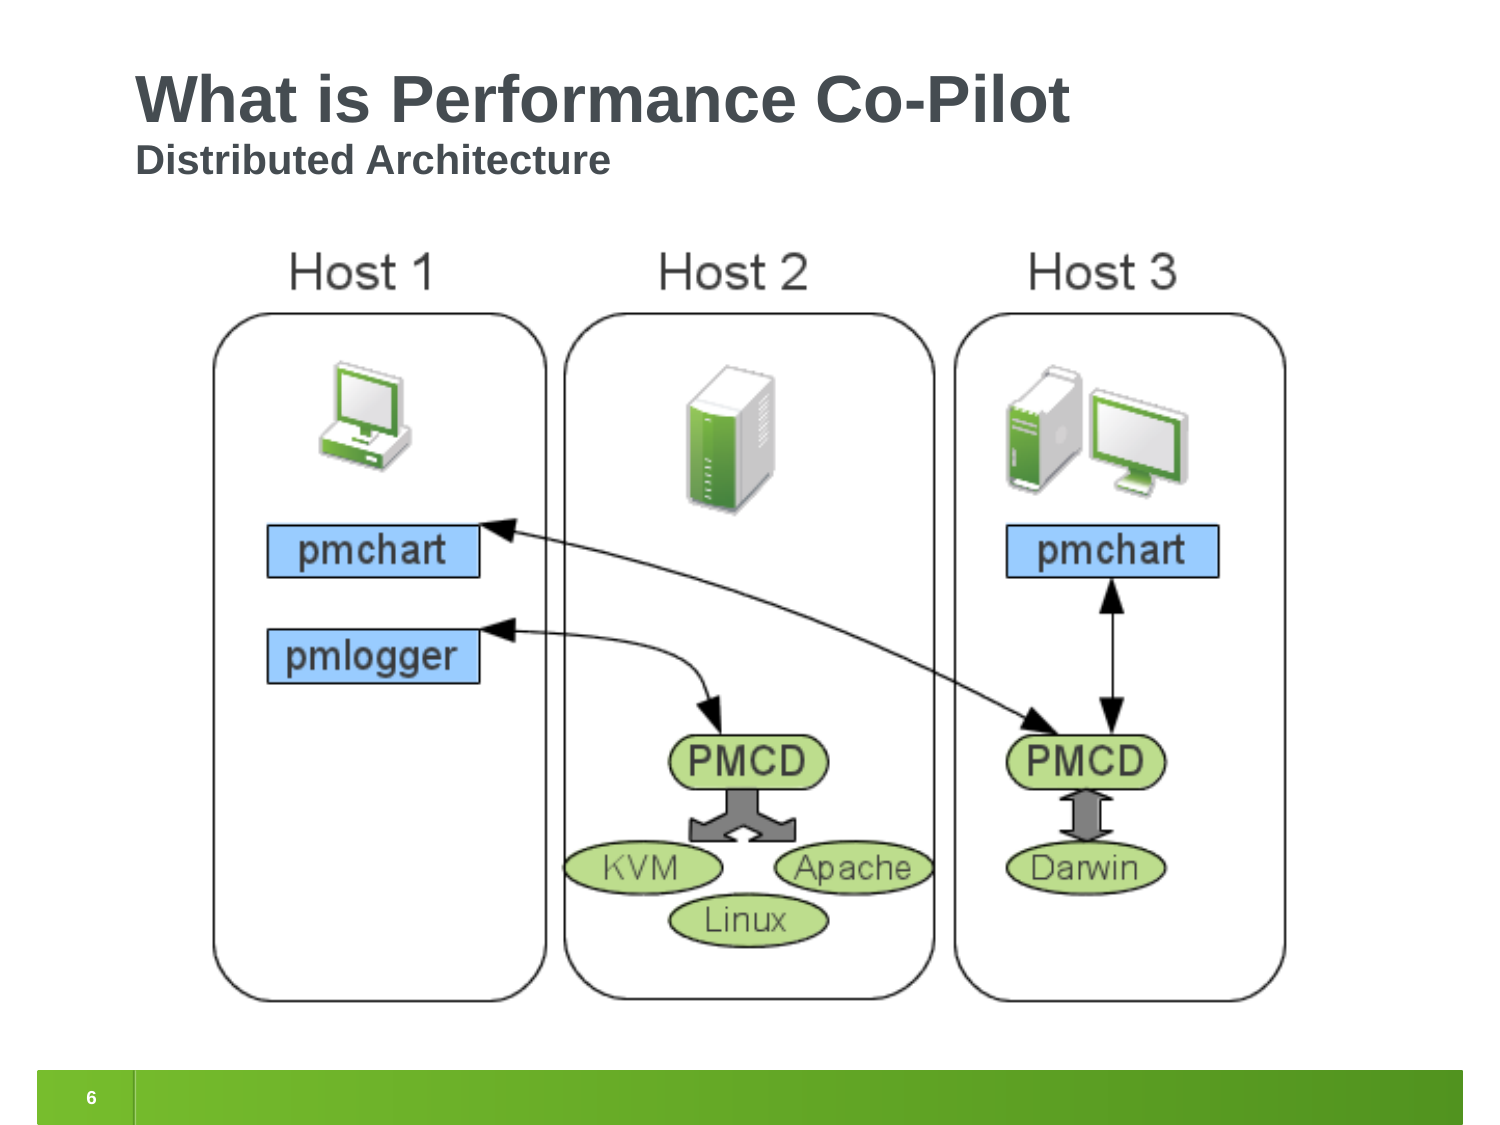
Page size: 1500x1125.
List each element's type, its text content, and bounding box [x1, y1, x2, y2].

title What is Performance Co-Pilot Distributed Architecture [135, 49, 1372, 197]
picture [205, 228, 1295, 1011]
